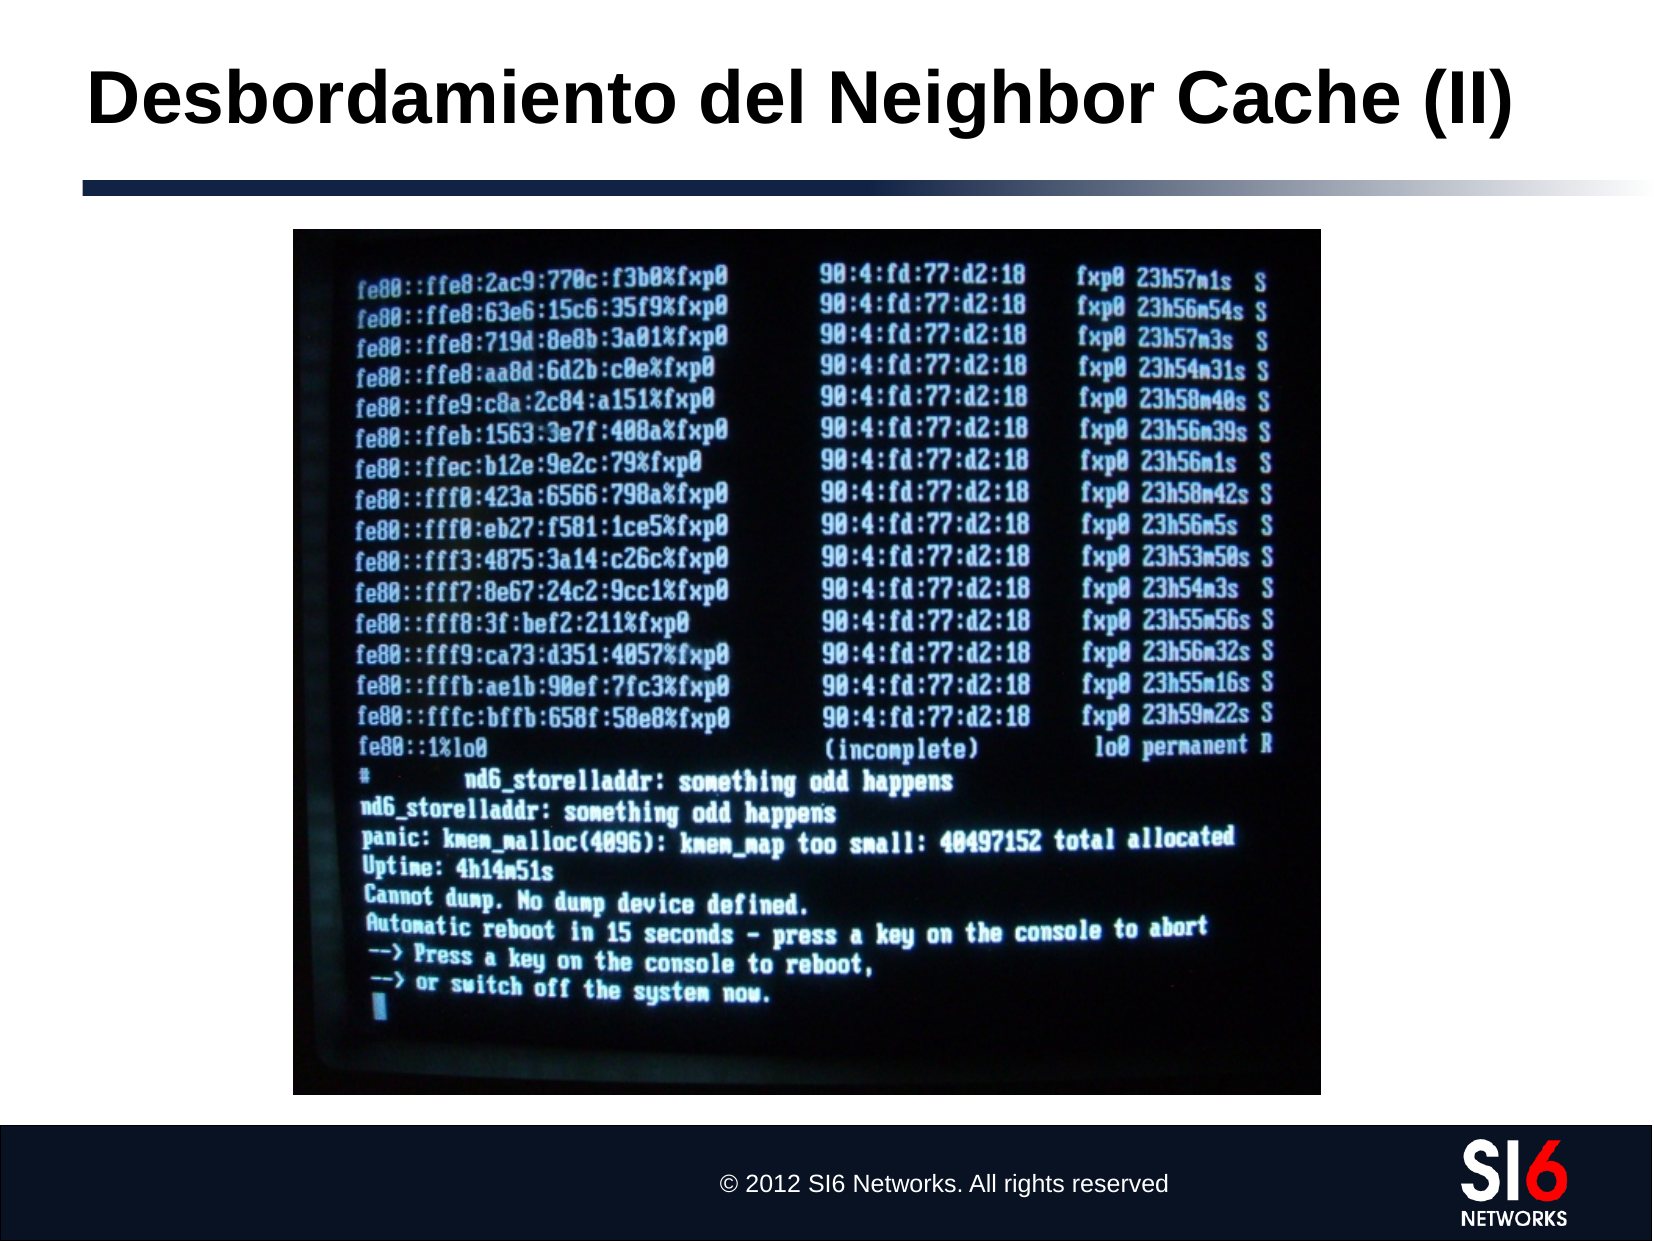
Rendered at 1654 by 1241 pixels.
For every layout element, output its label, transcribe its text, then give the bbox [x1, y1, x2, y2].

picture [293, 229, 1321, 1096]
title Desbordamiento del Neighbor Cache (II) [86, 30, 1576, 166]
picture [1461, 1139, 1567, 1226]
